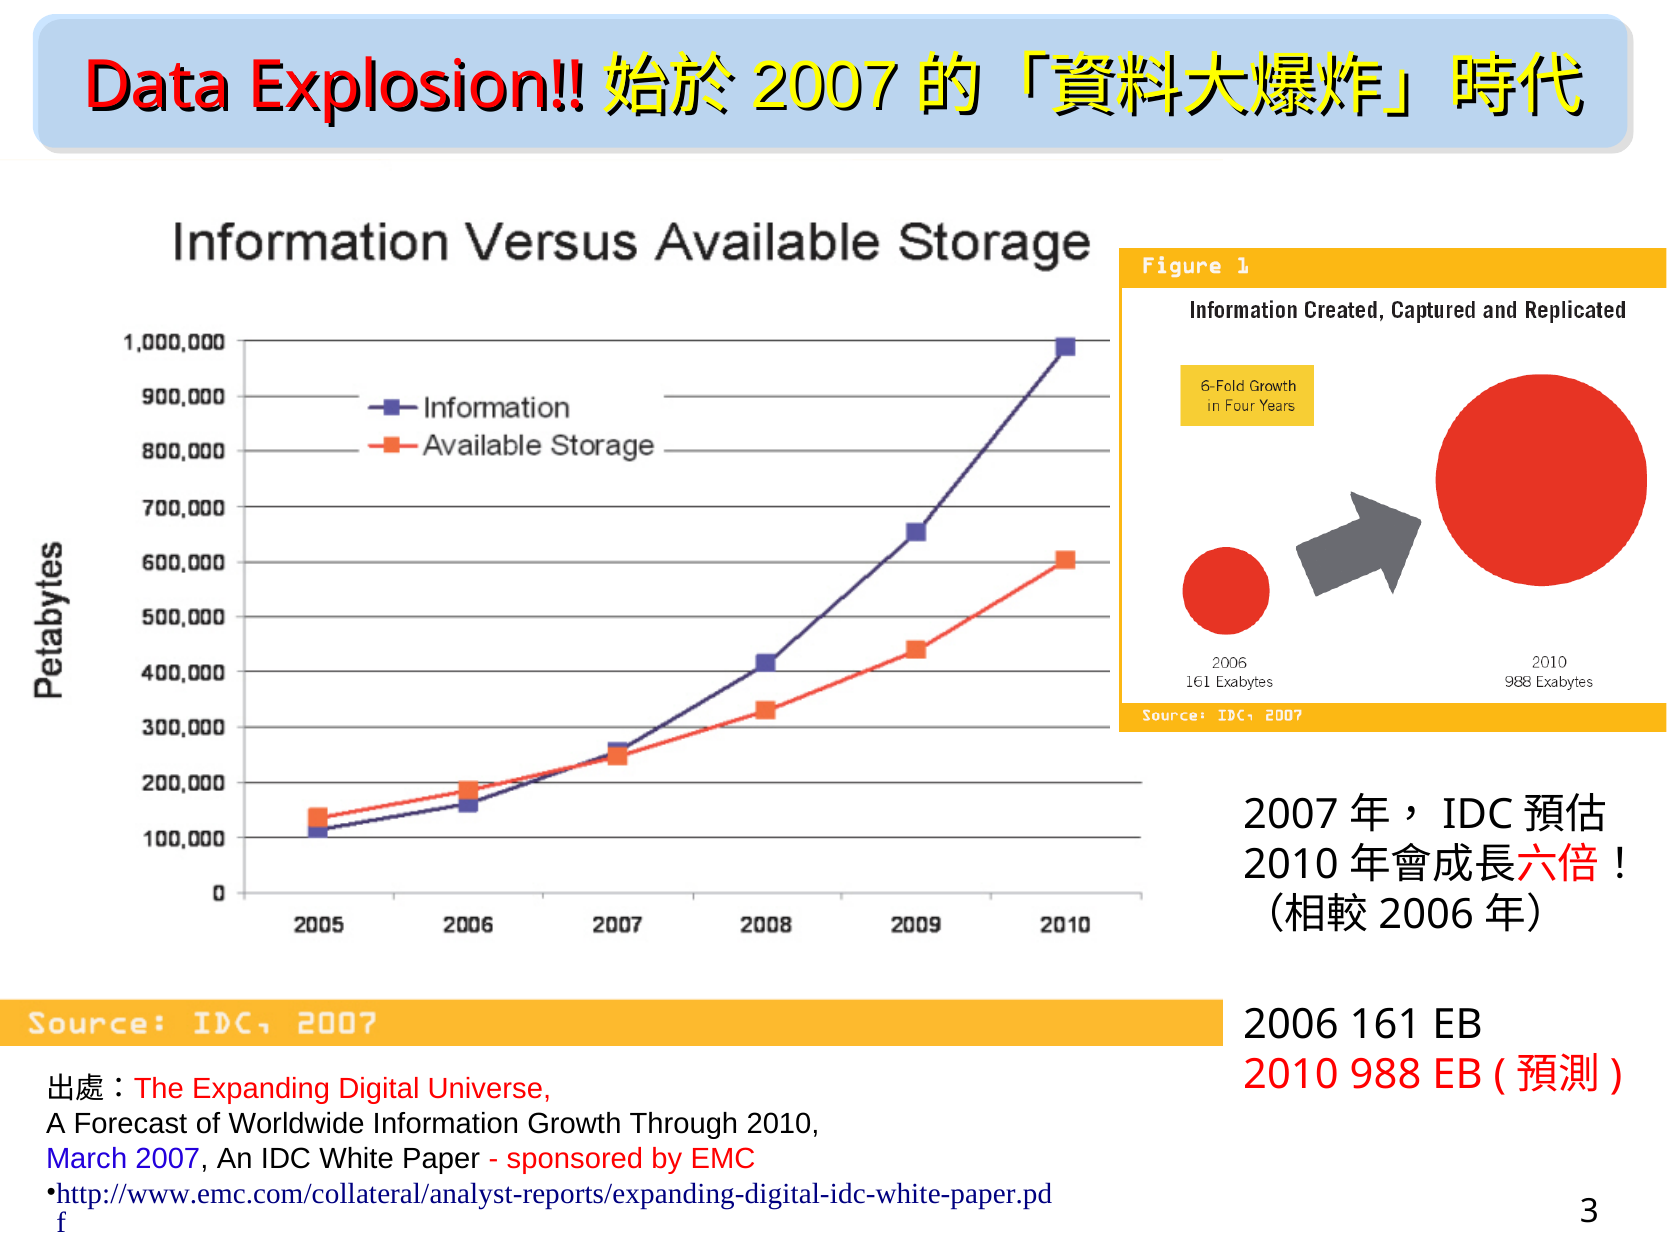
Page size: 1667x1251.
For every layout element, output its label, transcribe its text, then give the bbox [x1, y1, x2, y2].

text_box 2007年，IDC預估2010年會成長六倍！（相較2006年） 2006 161 EB 2010 988 EB (預測) [1228, 779, 1667, 1105]
picture [0, 159, 1667, 1046]
title Data Explosion!!始於2007的「資料大爆炸」時代 [0, 11, 1665, 160]
text_box 出處：The Expanding Digital Universe, A Forecast of Worldwide Information Growth Through 2010, March 2007, An IDC White Paper - sponsored by EMC http://www.emc.com/collateral/analyst-reports/expanding-digital-idc-white-paper.pdf [31, 1061, 1069, 1251]
